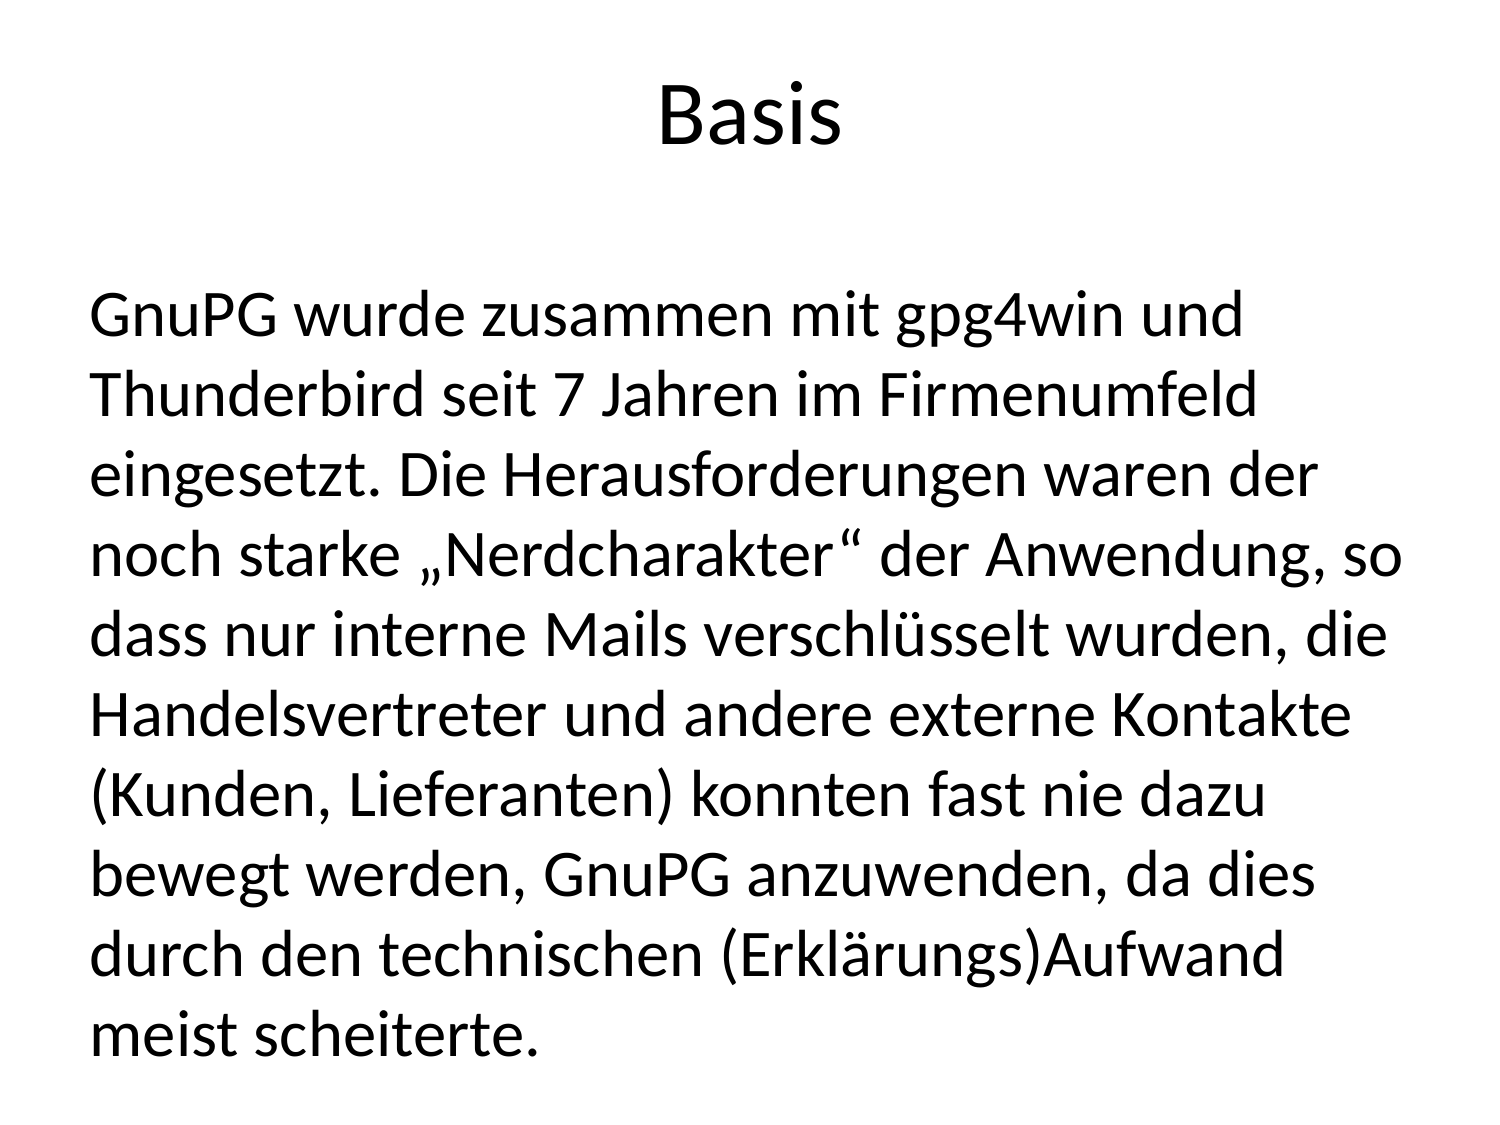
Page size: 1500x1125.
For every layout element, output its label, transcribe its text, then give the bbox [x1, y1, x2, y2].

title Basis [75, 45, 1425, 233]
list GnuPG wurde zusammen mit gpg4win und Thunderbird seit 7 Jahren im Firmenumfeld eingesetzt. Die Herausforderungen waren der noch starke „Nerdcharakter“ der Anwendung, so dass nur interne Mails verschlüsselt wurden, die Handelsvertreter und andere externe Kontakte (Kunden, Lieferanten) konnten fast nie dazu bewegt werden, GnuPG anzuwenden, da dies durch den technischen (Erklärungs)Aufwand meist scheiterte. [75, 262, 1425, 1005]
